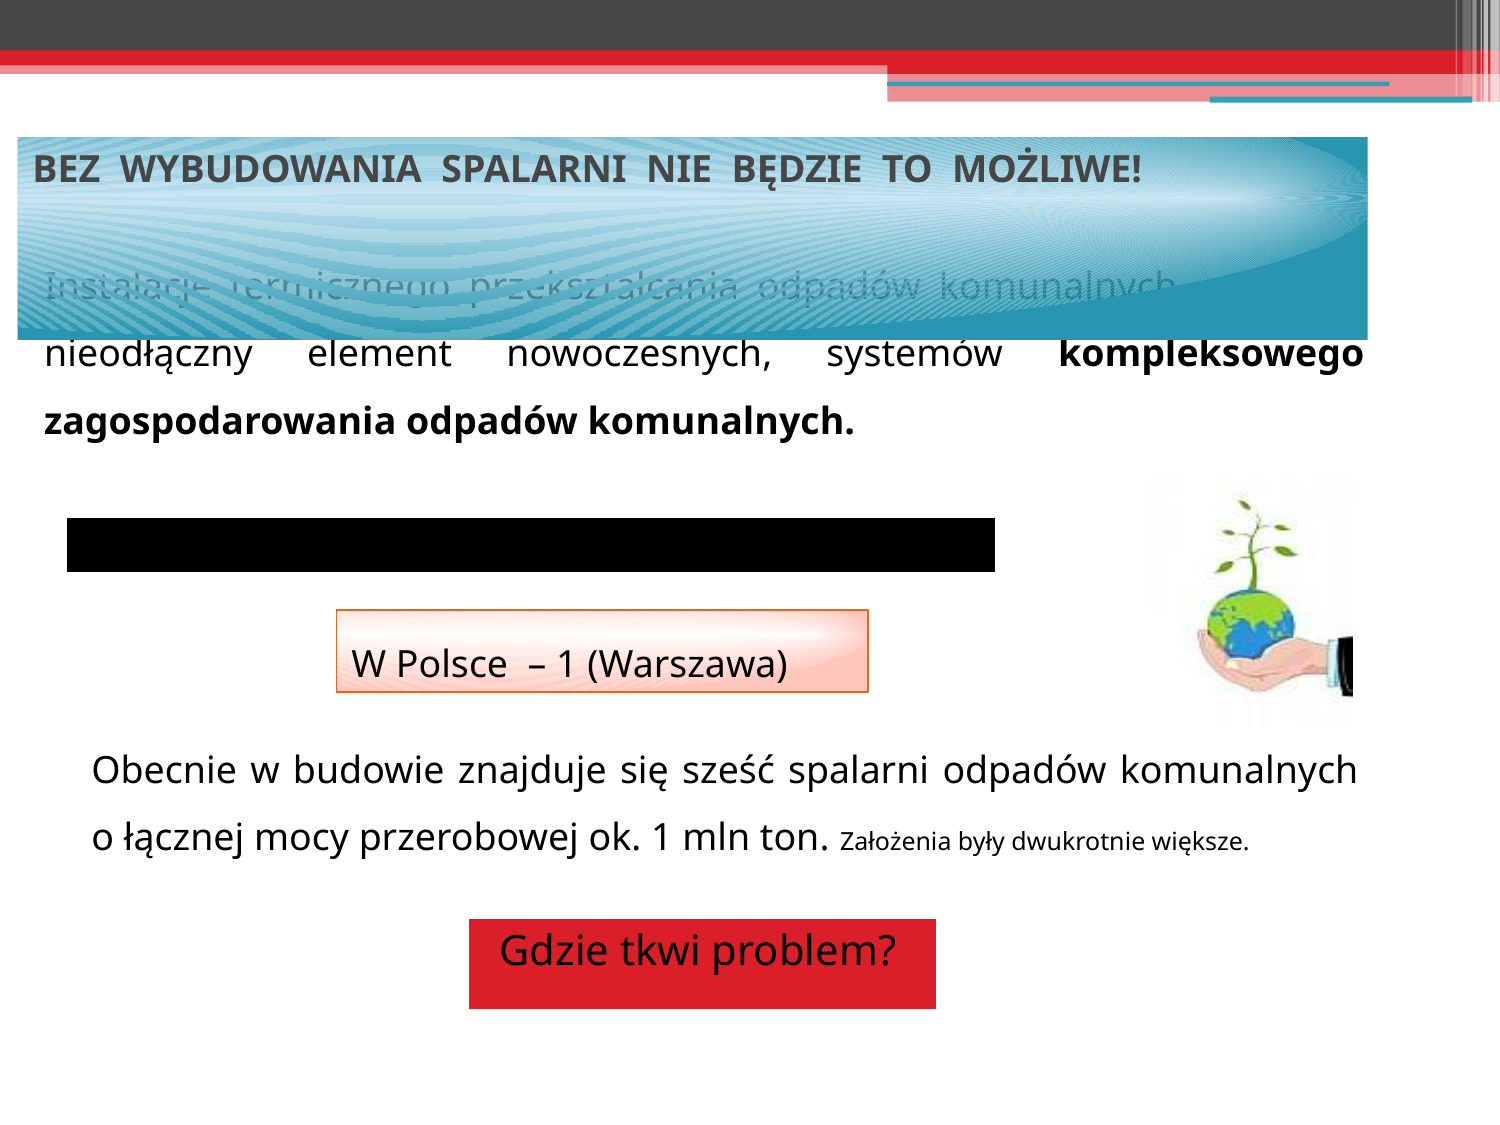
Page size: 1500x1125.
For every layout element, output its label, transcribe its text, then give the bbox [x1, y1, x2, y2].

text_box W Unii Europejskiej funkcjonuje ich około 370. [64, 515, 998, 576]
title BEZ WYBUDOWANIA SPALARNI NIE BĘDZIE TO MOŻLIWE! [17, 137, 1368, 340]
text_box Obecnie w budowie znajduje się sześć spalarni odpadów komunalnych o łącznej mocy przerobowej ok. 1 mln ton. Założenia były dwukrotnie większe. [76, 715, 1388, 866]
text_box Gdzie tkwi problem? [466, 916, 939, 1012]
picture [1151, 479, 1353, 728]
text_box W Polsce – 1 (Warszawa) [336, 609, 869, 693]
list Instalacje termicznego przekształcania odpadów komunalnych, stanowią nieodłączny element nowoczesnych, systemów kompleksowego zagospodarowania odpadów komunalnych. [29, 231, 1380, 504]
